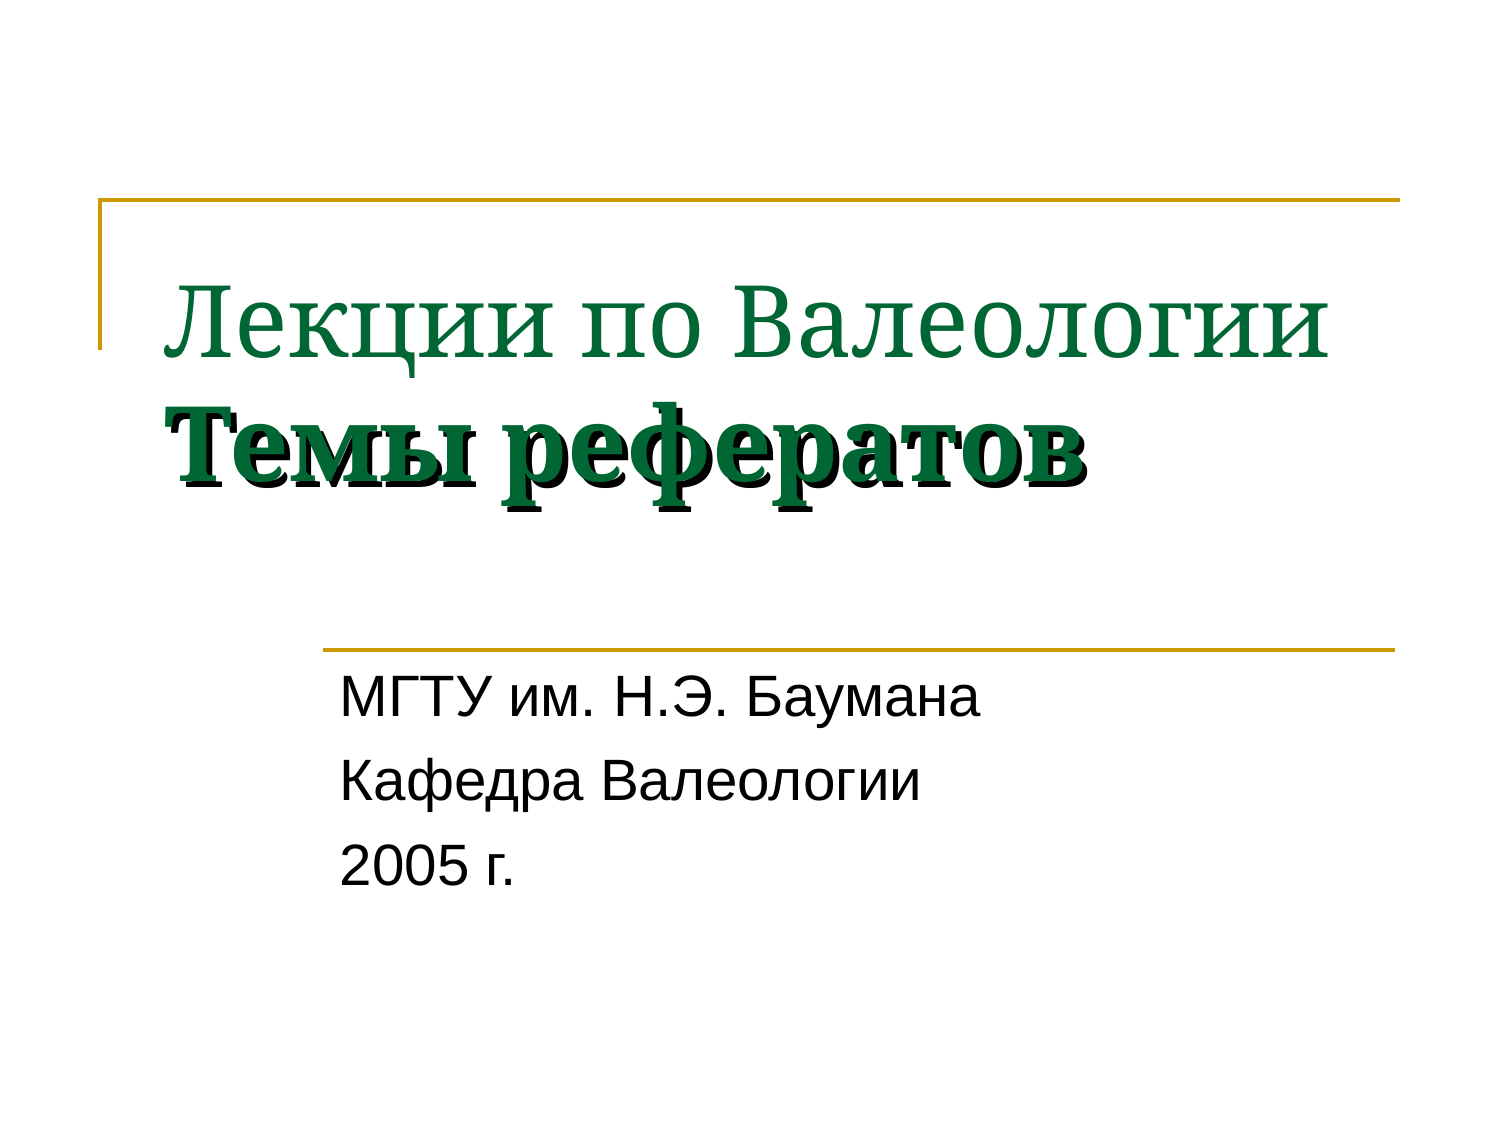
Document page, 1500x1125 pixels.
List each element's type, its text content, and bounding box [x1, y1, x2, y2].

subtitle МГТУ им. Н.Э. Баумана Кафедра Валеологии 2005 г. [324, 650, 1401, 989]
title Лекции по Валеологии Темы рефератов [149, 249, 1401, 538]
